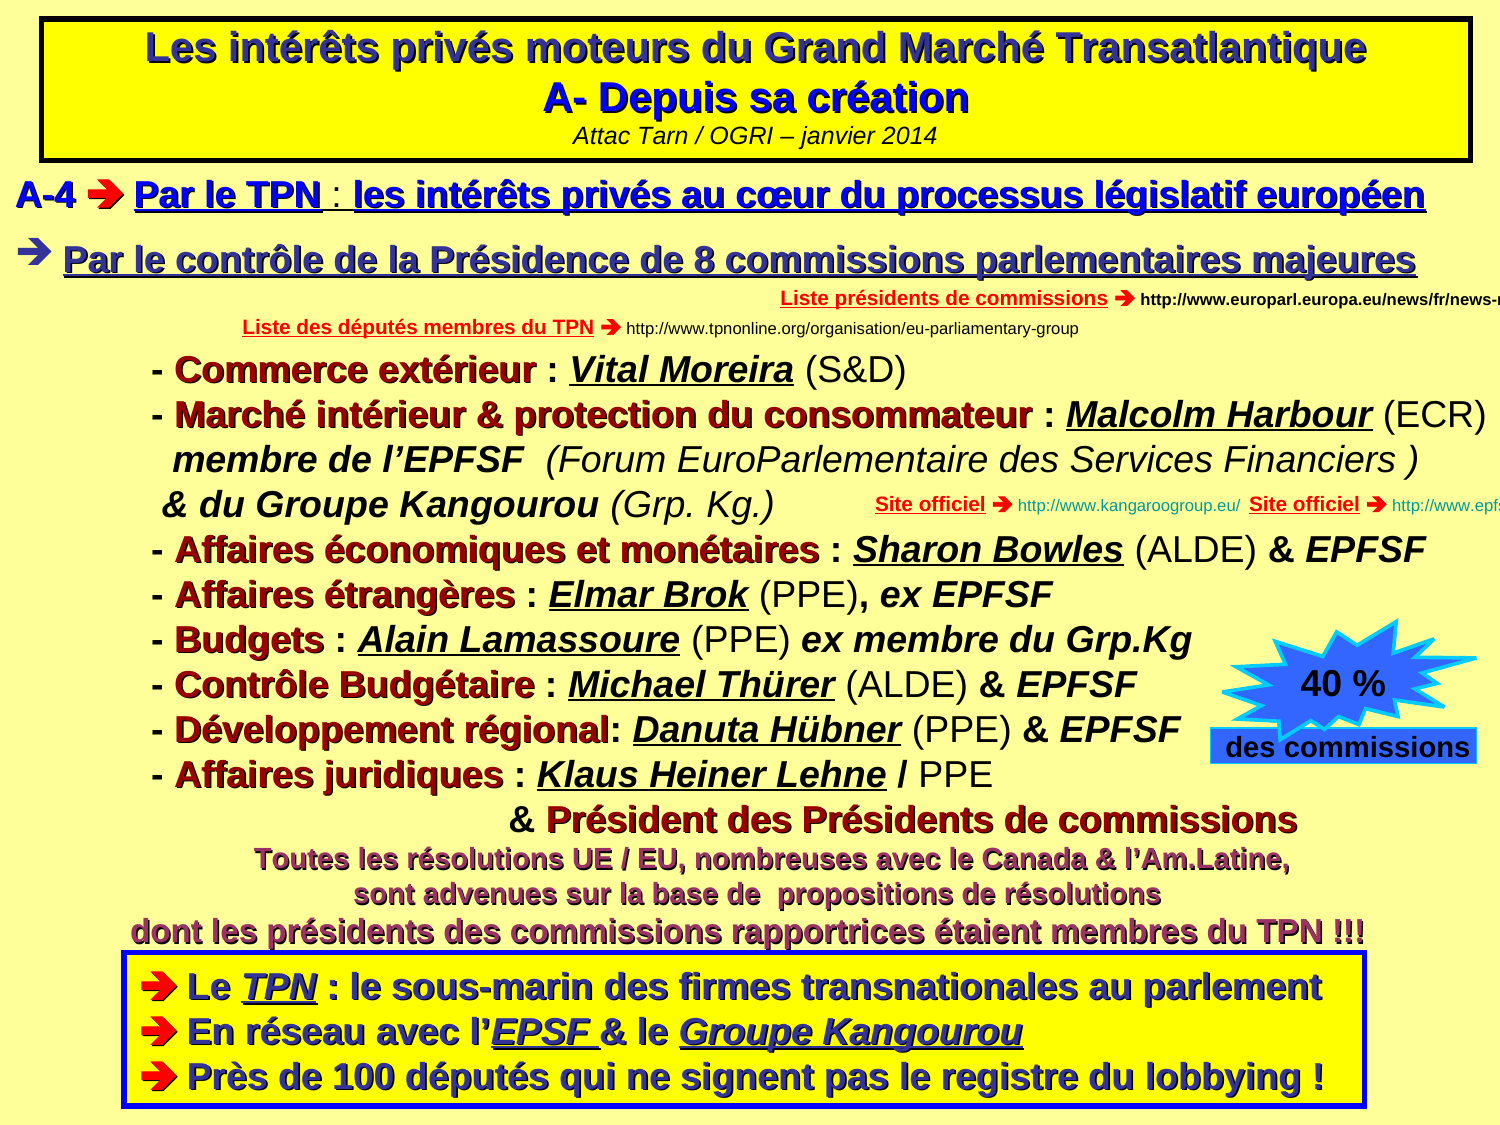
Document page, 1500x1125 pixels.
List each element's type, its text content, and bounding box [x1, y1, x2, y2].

text_box Site officiel  http://www.epfsf.org/ [1234, 491, 1436, 516]
text_box Les intérêts privés moteurs du Grand Marché Transatlantique A- Depuis sa création Attac Tarn / OGRI – janvier 2014 [41, 18, 1471, 161]
text_box Liste des députés membres du TPN  http://www.tpnonline.org/organisation/eu-parliamentary-group [123, 314, 810, 338]
text_box Liste présidents de commissions  http://www.europarl.europa.eu/news/fr/news-room/content/20120126STO36310/html/Pr%C3%A9sidents-des-commissions-parlementaires-qui-est-qui [690, 278, 975, 303]
text_box 40 % [1222, 621, 1477, 740]
text_box des commissions [1210, 727, 1477, 764]
text_box  Le TPN : le sous-marin des firmes transnationales au parlement  En réseau avec l’EPSF & le Groupe Kangourou  Près de 100 députés qui ne signent pas le registre du lobbying ! [123, 952, 1365, 1106]
text_box A-4  Par le TPN : les intérêts privés au cœur du processus législatif européen Par le contrôle de la Présidence de 8 commissions parlementaires majeures - Commerce extérieur : Vital Moreira (S&D) - Marché intérieur & protection du consommateur : Malcolm Harbour (ECR) membre de l’EPFSF (Forum EuroParlementaire des Services Financiers ) & du Groupe Kangourou (Grp. Kg.) - Affaires économiques et monétaires : Sharon Bowles (ALDE) & EPFSF - Affaires étrangères : Elmar Brok (PPE), ex EPFSF - Budgets : Alain Lamassoure (PPE) ex membre du Grp.Kg - Contrôle Budgétaire : Michael Thürer (ALDE) & EPFSF - Développement régional: Danuta Hübner (PPE) & EPFSF - Affaires juridiques : Klaus Heiner Lehne / PPE & Président des Présidents de commissions Toutes les résolutions UE / EU, nombreuses avec le Canada & l’Am.Latine, sont advenues sur la base de propositions de résolutions dont les présidents des commissions rapportrices étaient membres du TPN !!! [0, 0, 1500, 1094]
text_box Site officiel  http://www.kangaroogroup.eu/ [785, 491, 1070, 516]
